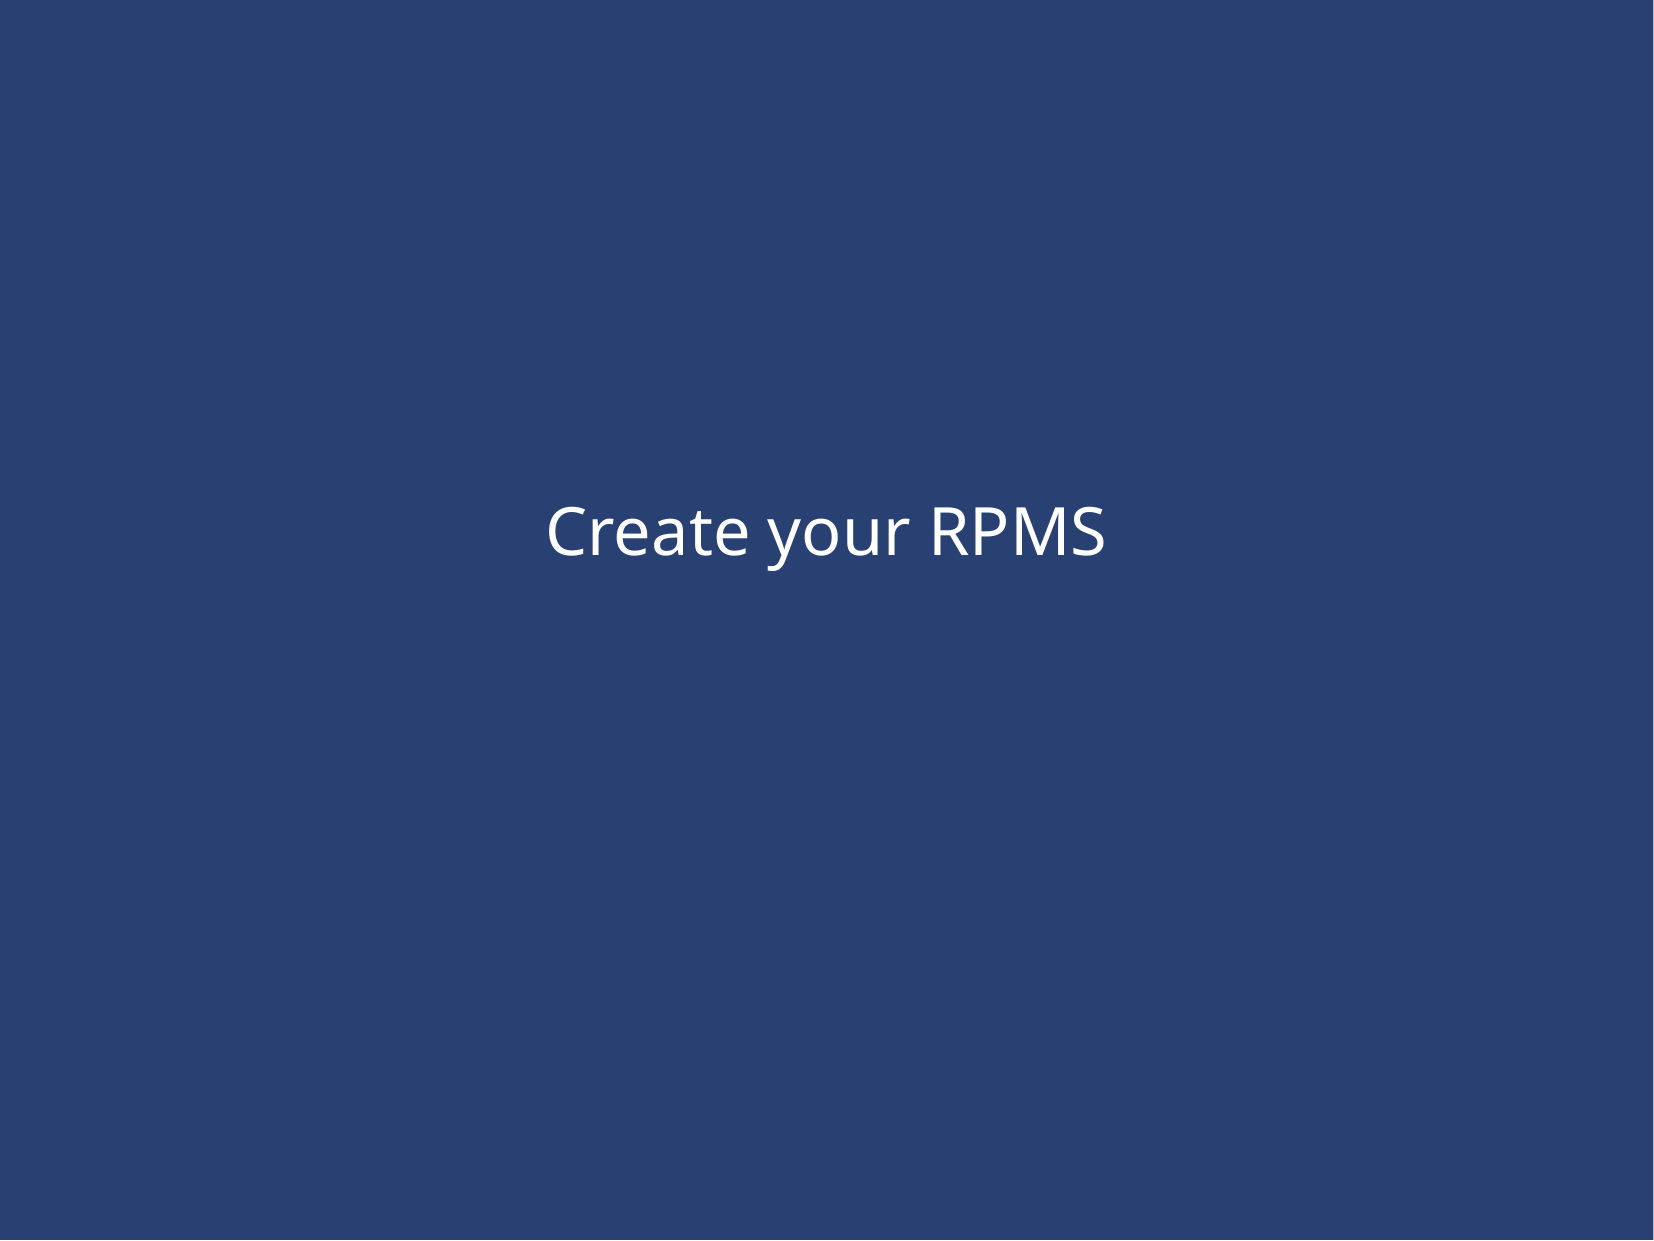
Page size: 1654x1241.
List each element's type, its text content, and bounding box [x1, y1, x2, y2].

subtitle Create your RPMS [82, 49, 1571, 1109]
